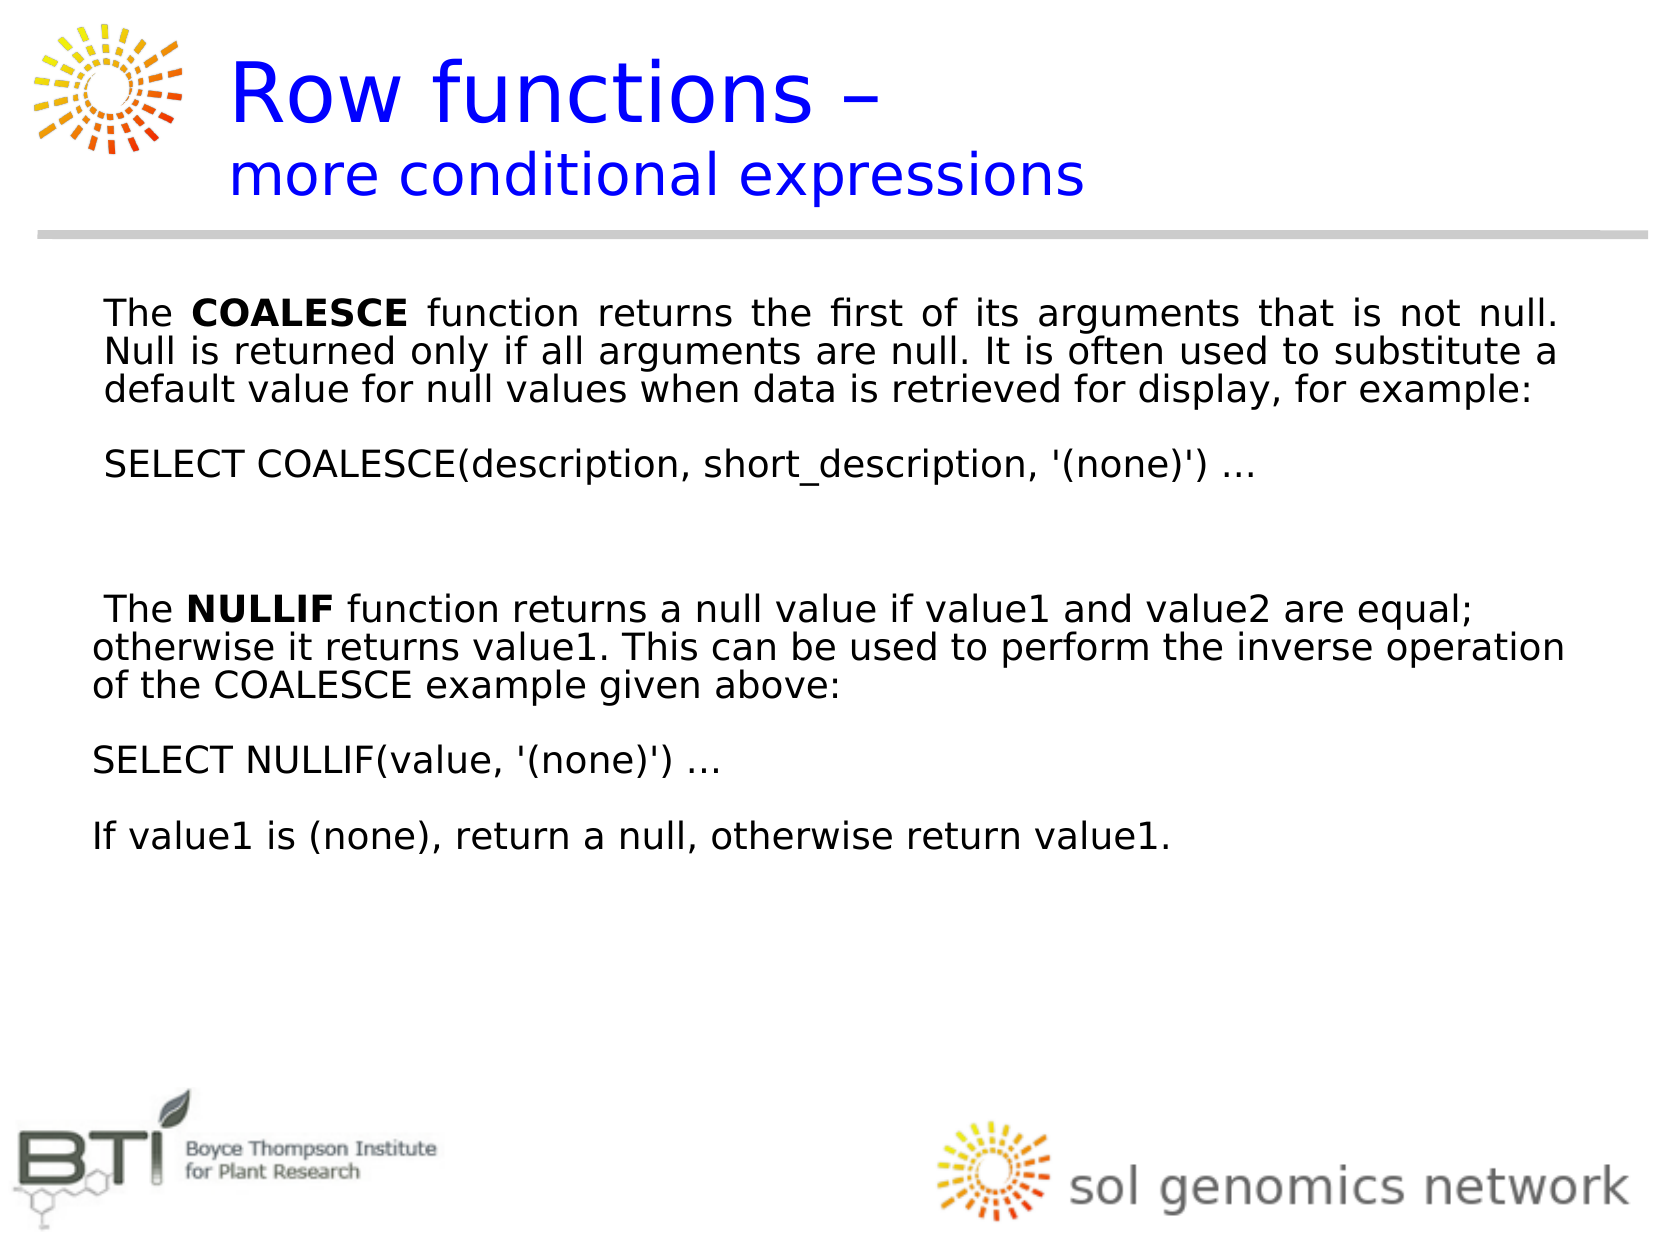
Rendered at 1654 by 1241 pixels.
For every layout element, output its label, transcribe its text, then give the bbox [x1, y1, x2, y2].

text_box The COALESCE function returns the first of its arguments that is not null. Null is returned only if all arguments are null. It is often used to substitute a default value for null values when data is retrieved for display, for example: SELECT COALESCE(description, short_description, '(none)') ... [88, 288, 1576, 573]
text_box Row functions – more conditional expressions [228, 46, 1623, 159]
text_box The NULLIF function returns a null value if value1 and value2 are equal; otherwise it returns value1. This can be used to perform the inverse operation of the COALESCE example given above: SELECT NULLIF(value, '(none)') ... If value1 is (none), return a null, otherwise return value1. [77, 585, 1611, 870]
picture [8, 1087, 451, 1234]
picture [32, 22, 184, 156]
picture [921, 1116, 1642, 1229]
